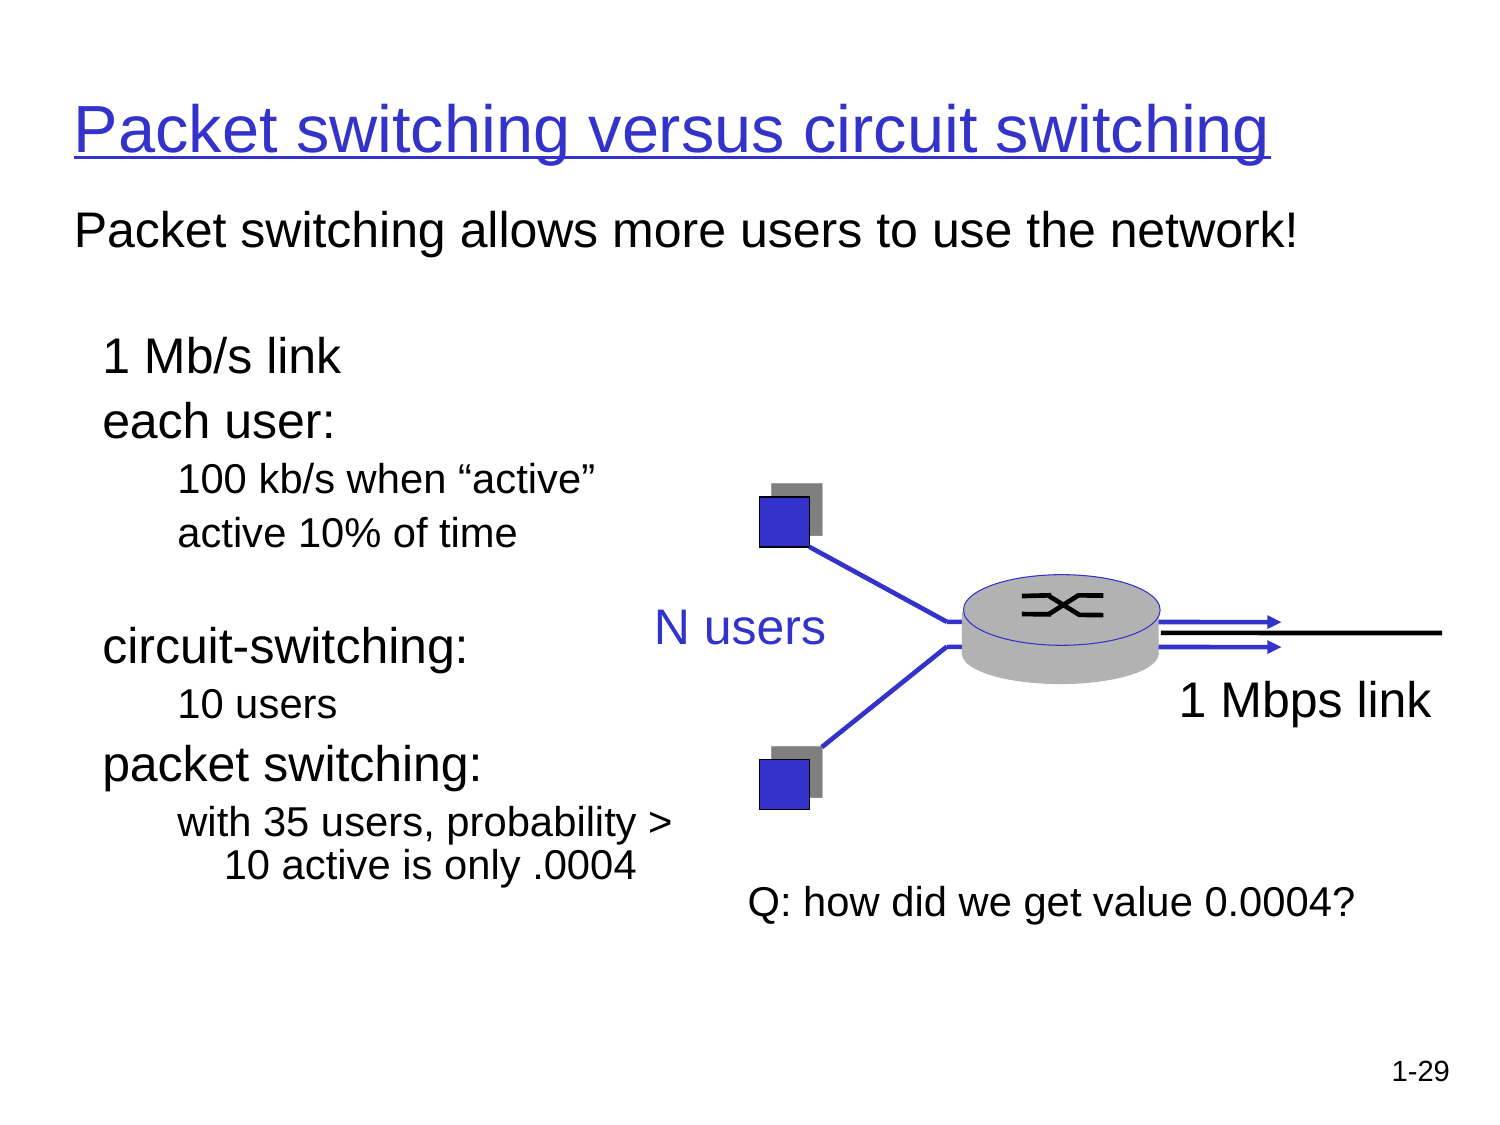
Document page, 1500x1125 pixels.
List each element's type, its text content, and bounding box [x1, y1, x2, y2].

text_box 1 Mbps link [1164, 668, 1447, 736]
text_box N users [639, 595, 842, 663]
text_box Q: how did we get value 0.0004? [732, 874, 1371, 934]
text_box [961, 574, 1161, 685]
title Packet switching versus circuit switching [59, 37, 1459, 198]
list Packet switching allows more users to use the network! [59, 198, 1490, 299]
text_box [759, 496, 810, 547]
list 1 Mb/s link each user: 100 kb/s when “active” active 10% of time circuit-switching: 10 users packet switching: with 35 users, probability > 10 active is only .0004 [87, 324, 713, 1088]
text_box [759, 759, 810, 810]
